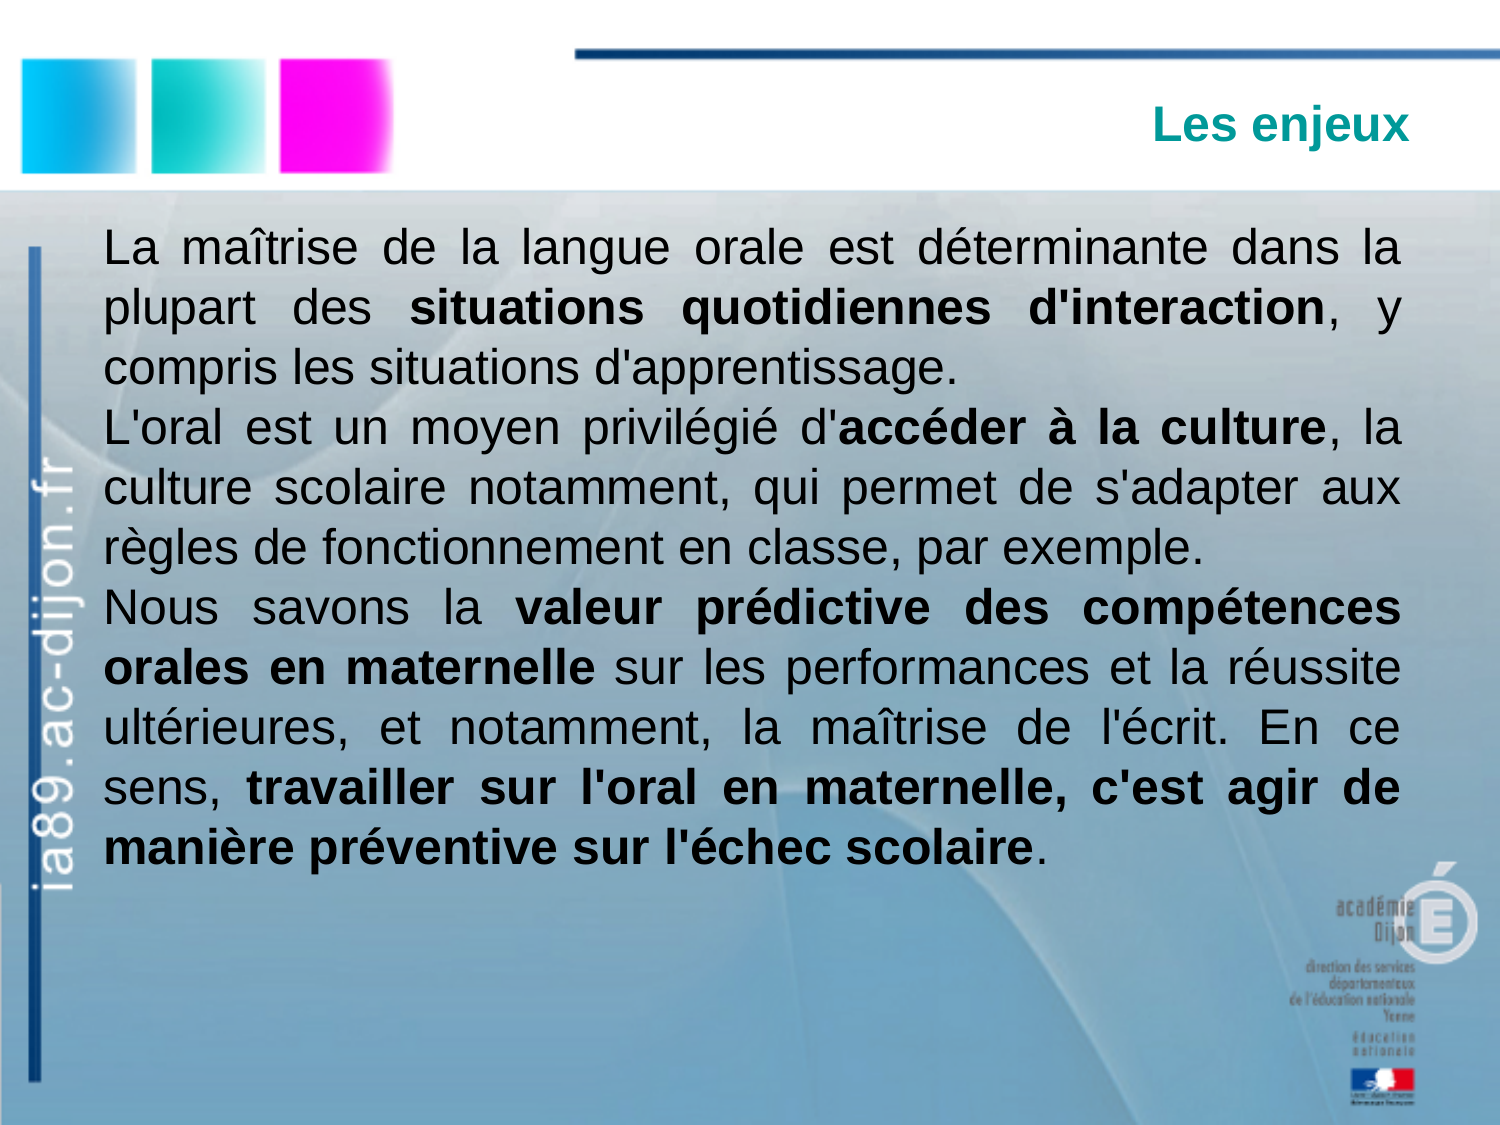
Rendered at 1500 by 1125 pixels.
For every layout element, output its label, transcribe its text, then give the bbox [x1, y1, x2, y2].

title Les enjeux [454, 42, 1426, 200]
picture [0, 0, 1500, 1125]
text_box La maîtrise de la langue orale est déterminante dans la plupart des situations quotidiennes d'interaction, y compris les situations d'apprentissage. L'oral est un moyen privilégié d'accéder à la culture, la culture scolaire notamment, qui permet de s'adapter aux règles de fonctionnement en classe, par exemple. Nous savons la valeur prédictive des compétences orales en maternelle sur les performances et la réussite ultérieures, et notamment, la maîtrise de l'écrit. En ce sens, travailler sur l'oral en maternelle, c'est agir de manière préventive sur l'échec scolaire. [88, 206, 1418, 882]
